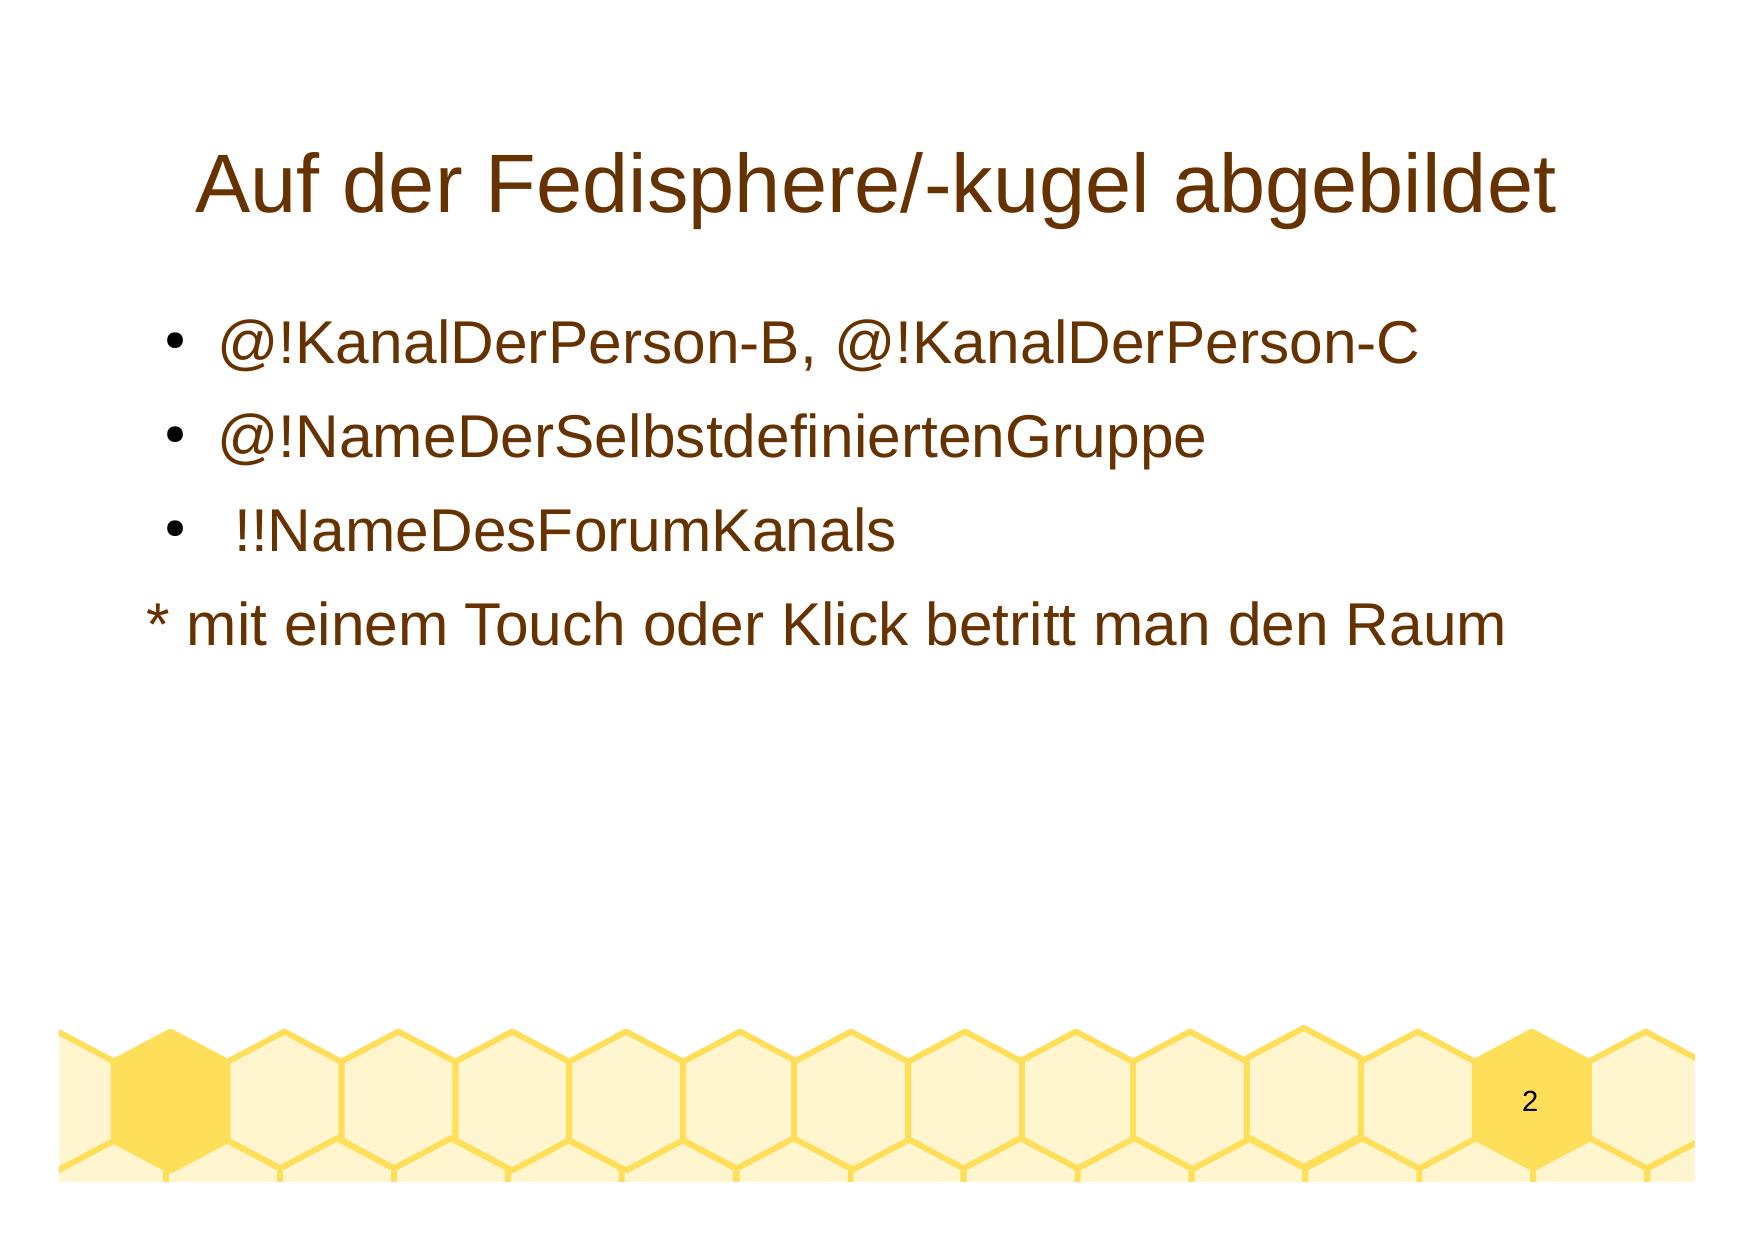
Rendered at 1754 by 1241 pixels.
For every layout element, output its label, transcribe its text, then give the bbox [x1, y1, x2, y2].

title Auf der Fedisphere/-kugel abgebildet [146, 94, 1608, 273]
list @!KanalDerPerson-B, @!KanalDerPerson-C @!NameDerSelbstdefiniertenGruppe !!NameDesForumKanals * mit einem Touch oder Klick betritt man den Raum [146, 308, 1608, 950]
